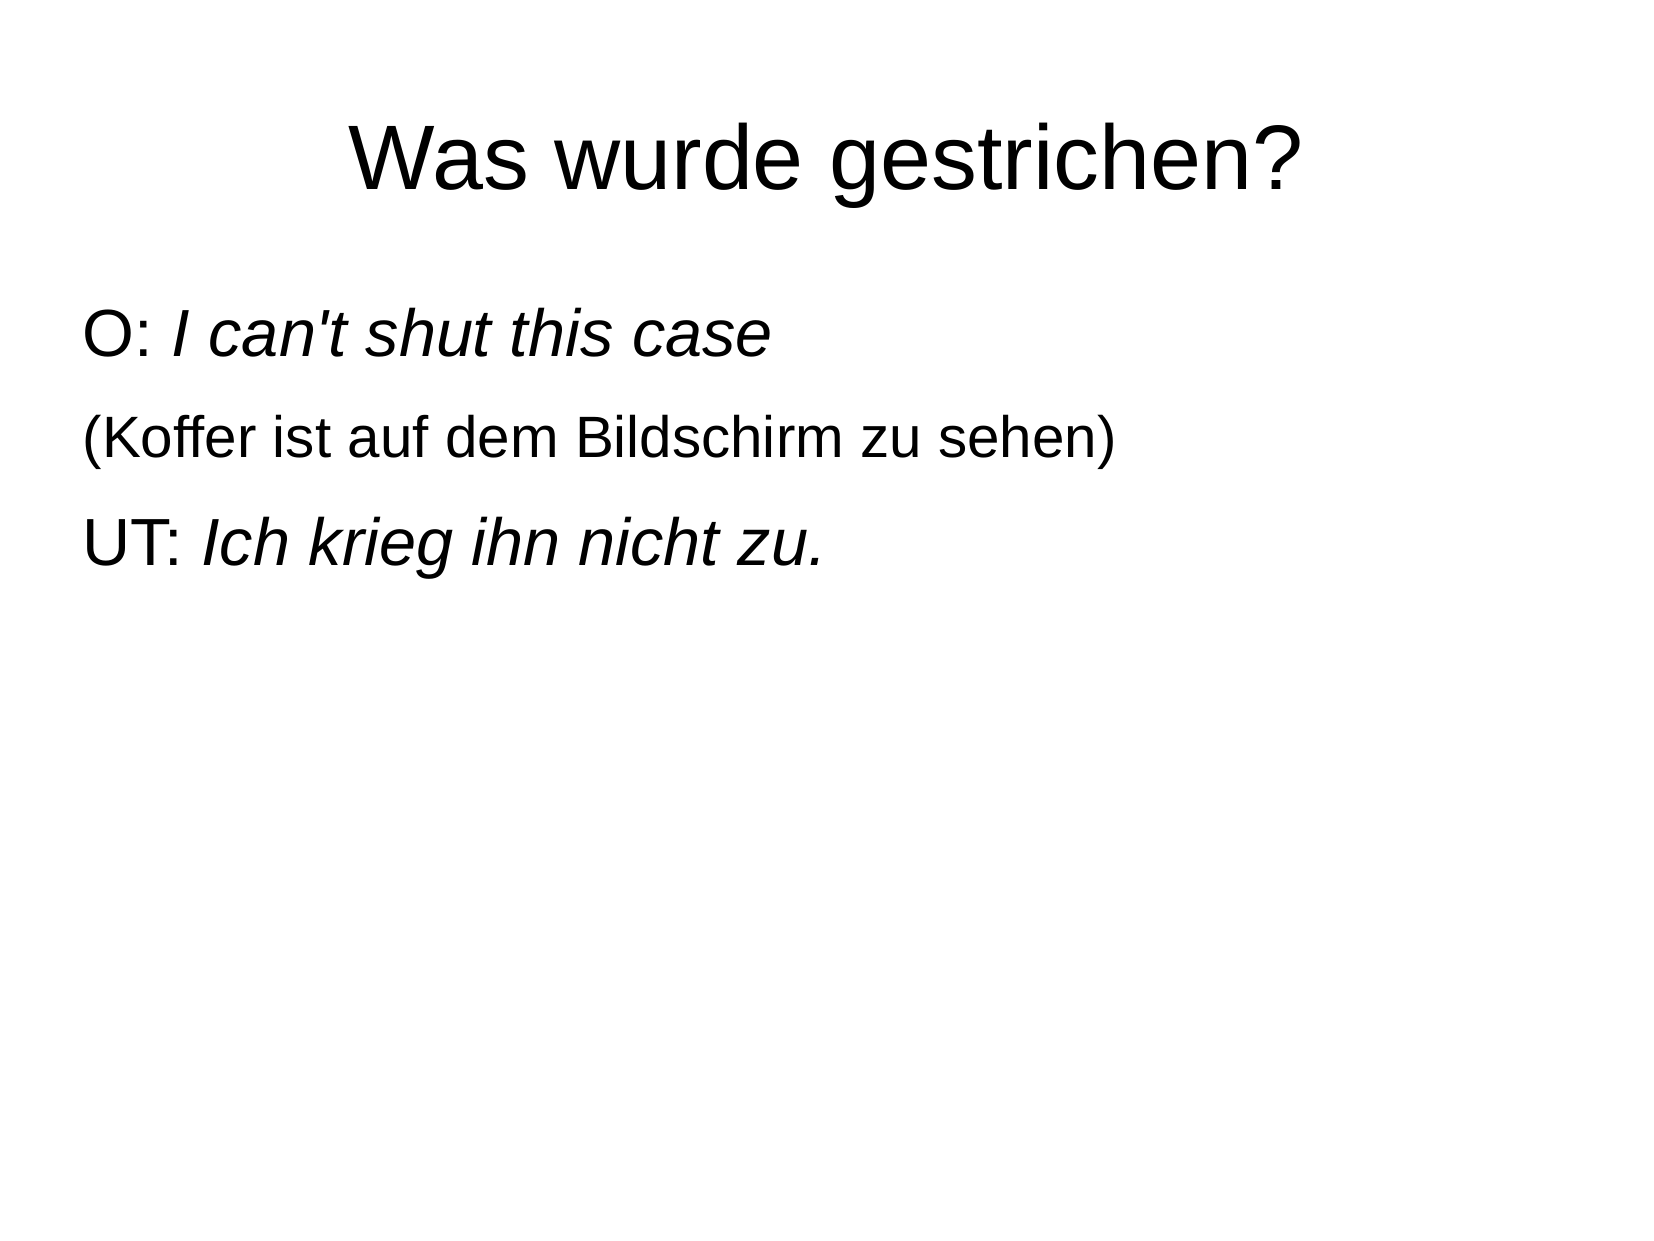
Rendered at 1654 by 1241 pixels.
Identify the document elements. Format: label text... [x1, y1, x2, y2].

title Was wurde gestrichen? [82, 49, 1571, 257]
list O: I can't shut this case (Koffer ist auf dem Bildschirm zu sehen) UT: Ich krieg ihn nicht zu. [82, 290, 1571, 1010]
